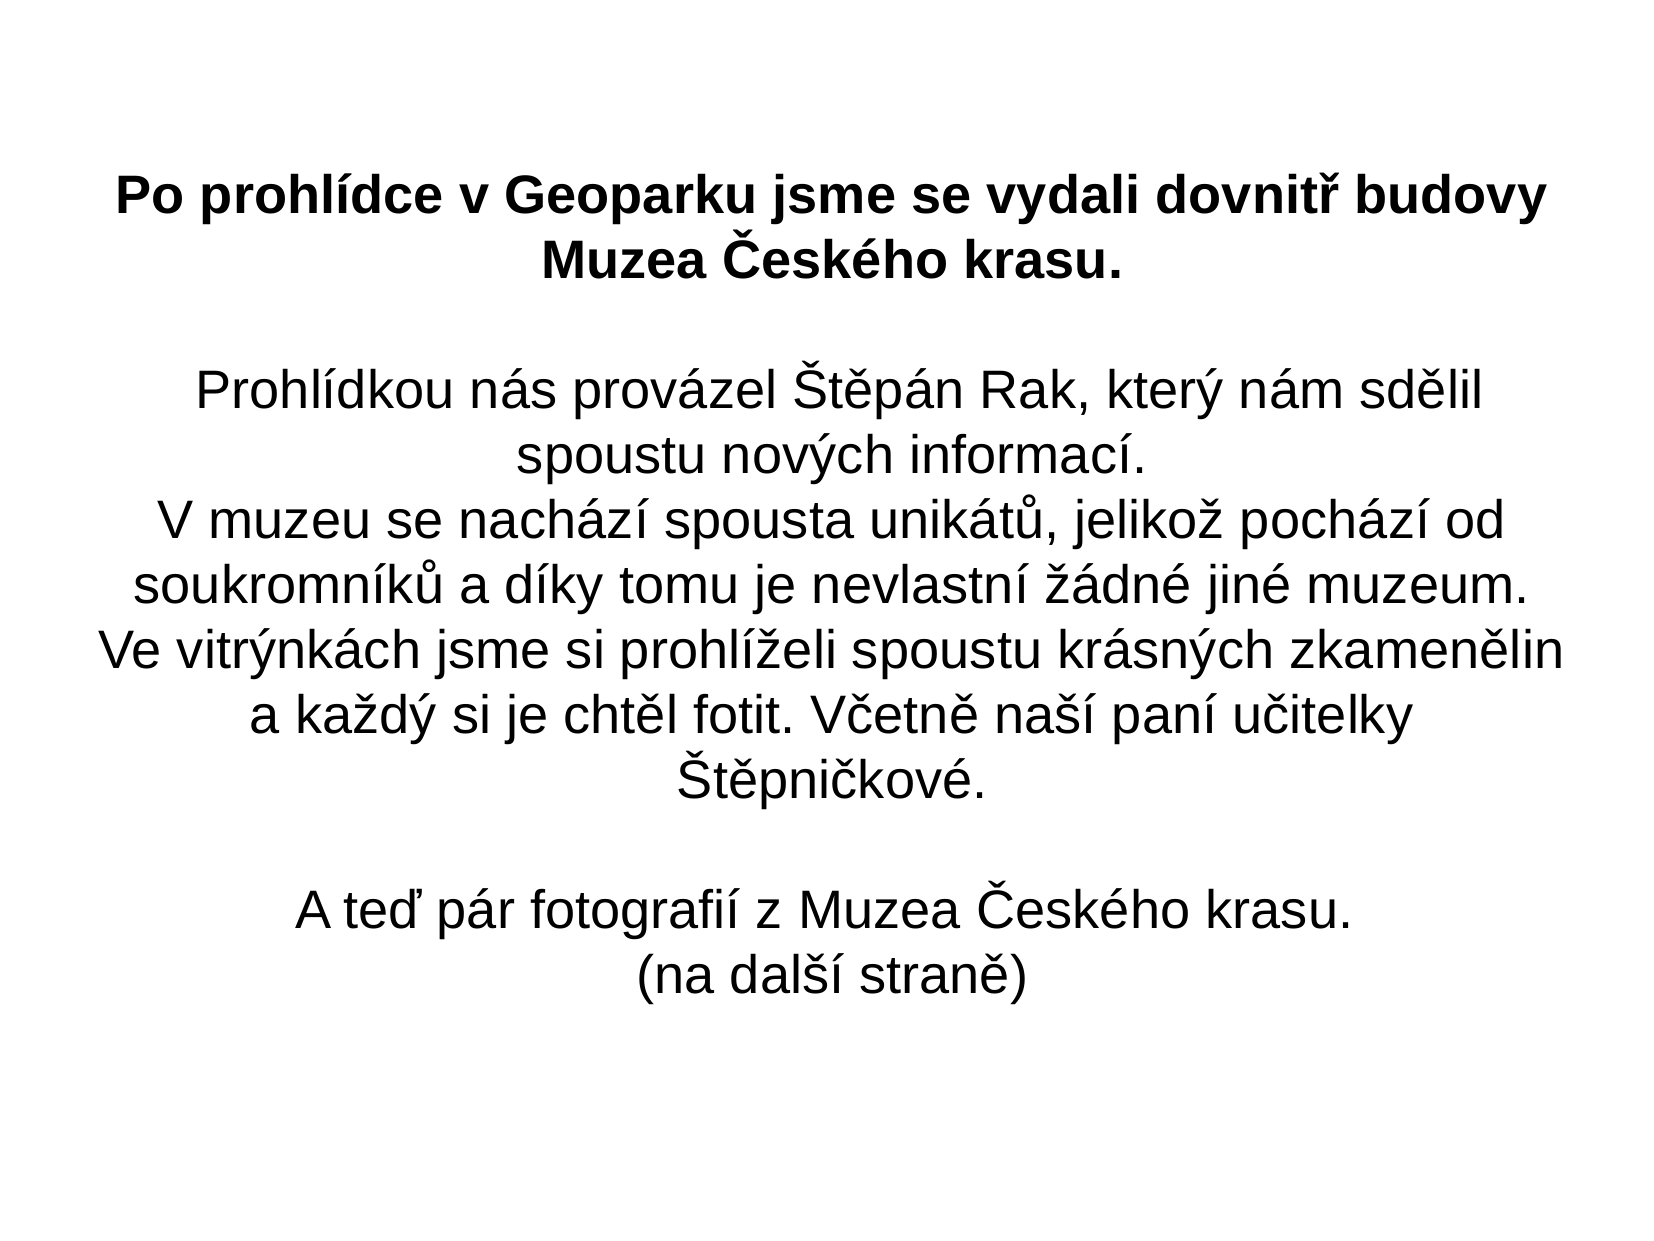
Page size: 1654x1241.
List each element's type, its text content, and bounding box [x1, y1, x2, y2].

title Po prohlídce v Geoparku jsme se vydali dovnitř budovy Muzea Českého krasu. Prohlídkou nás provázel Štěpán Rak, který nám sdělil spoustu nových informací. V muzeu se nachází spousta unikátů, jelikož pochází od soukromníků a díky tomu je nevlastní žádné jiné muzeum. Ve vitrýnkách jsme si prohlíželi spoustu krásných zkamenělin a každý si je chtěl fotit. Včetně naší paní učitelky Štěpničkové. A teď pár fotografií z Muzea Českého krasu. (na další straně) [88, 88, 1577, 1181]
